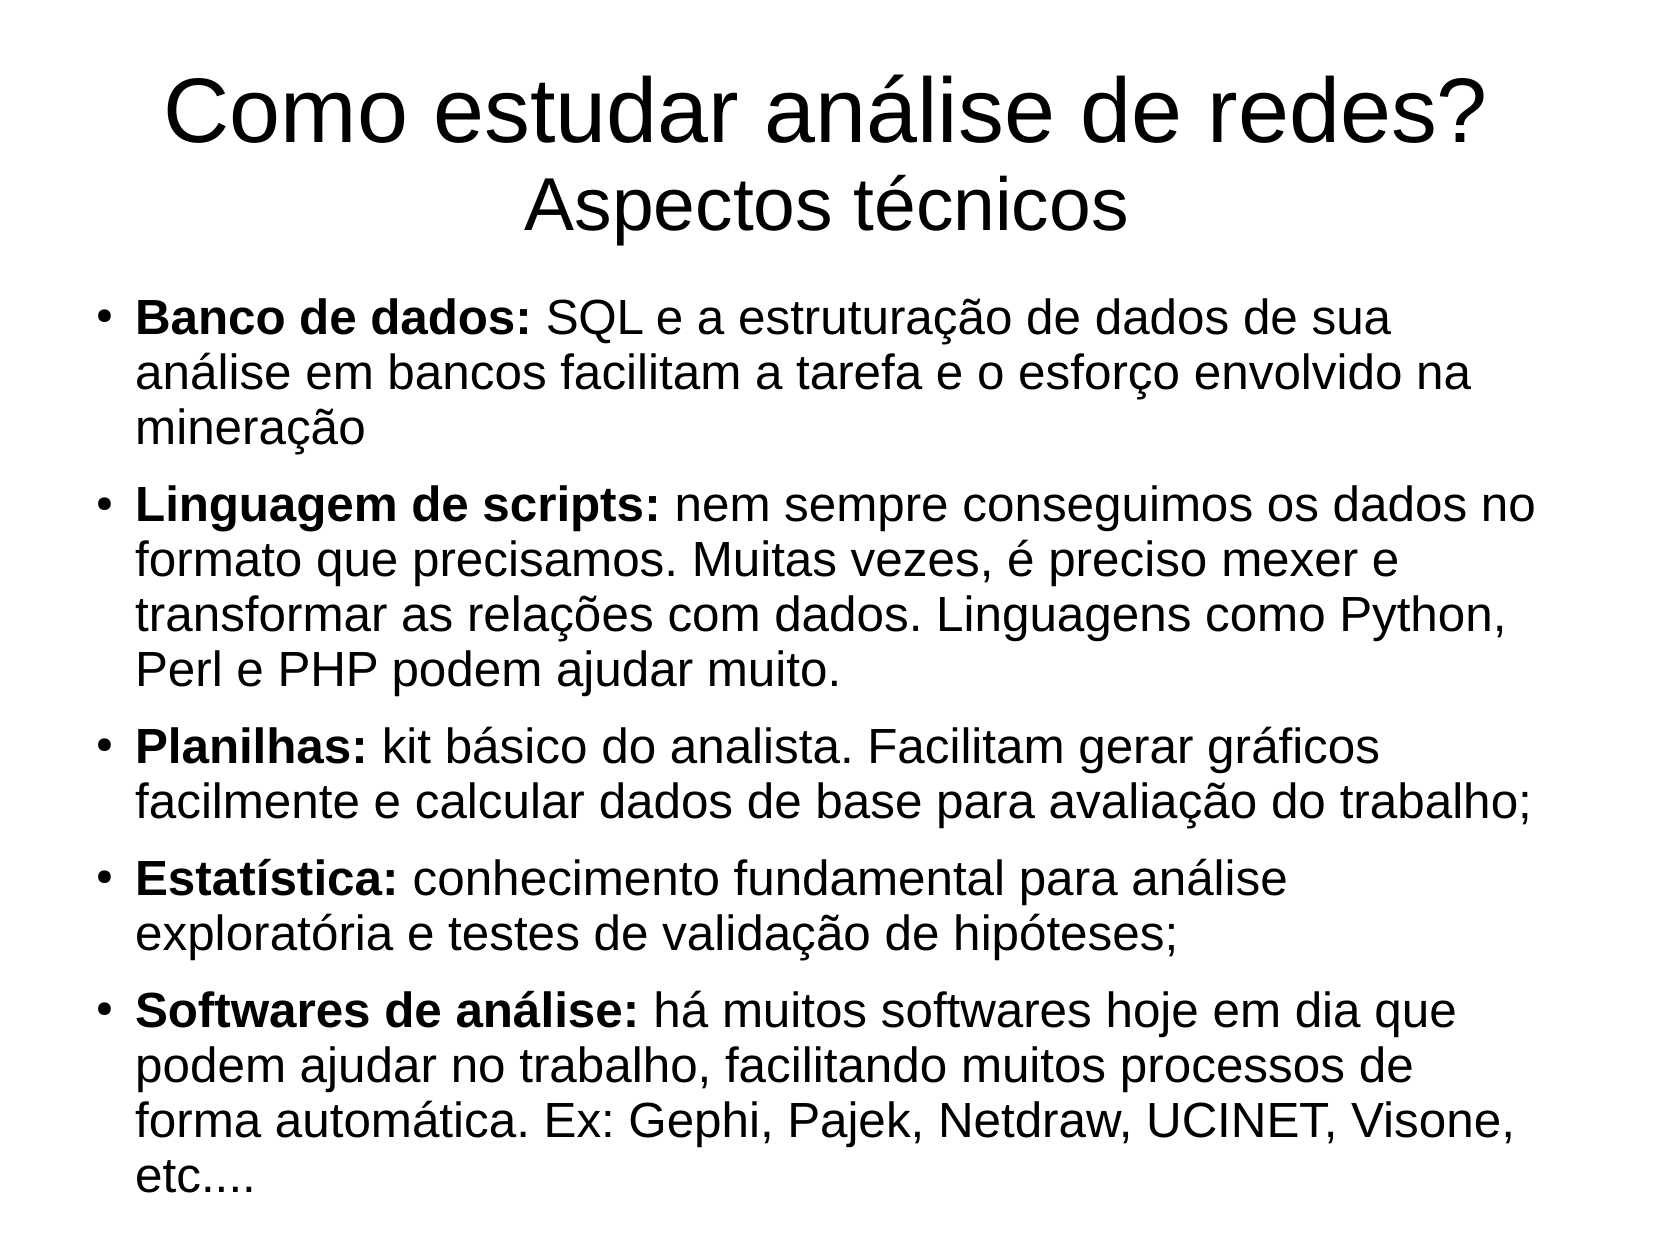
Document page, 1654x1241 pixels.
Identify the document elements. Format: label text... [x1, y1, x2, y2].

title Como estudar análise de redes? Aspectos técnicos [82, 49, 1571, 257]
list Banco de dados: SQL e a estruturação de dados de sua análise em bancos facilitam a tarefa e o esforço envolvido na mineração Linguagem de scripts: nem sempre conseguimos os dados no formato que precisamos. Muitas vezes, é preciso mexer e transformar as relações com dados. Linguagens como Python, Perl e PHP podem ajudar muito. Planilhas: kit básico do analista. Facilitam gerar gráficos facilmente e calcular dados de base para avaliação do trabalho; Estatística: conhecimento fundamental para análise exploratória e testes de validação de hipóteses; Softwares de análise: há muitos softwares hoje em dia que podem ajudar no trabalho, facilitando muitos processos de forma automática. Ex: Gephi, Pajek, Netdraw, UCINET, Visone, etc.... [82, 290, 1538, 1241]
